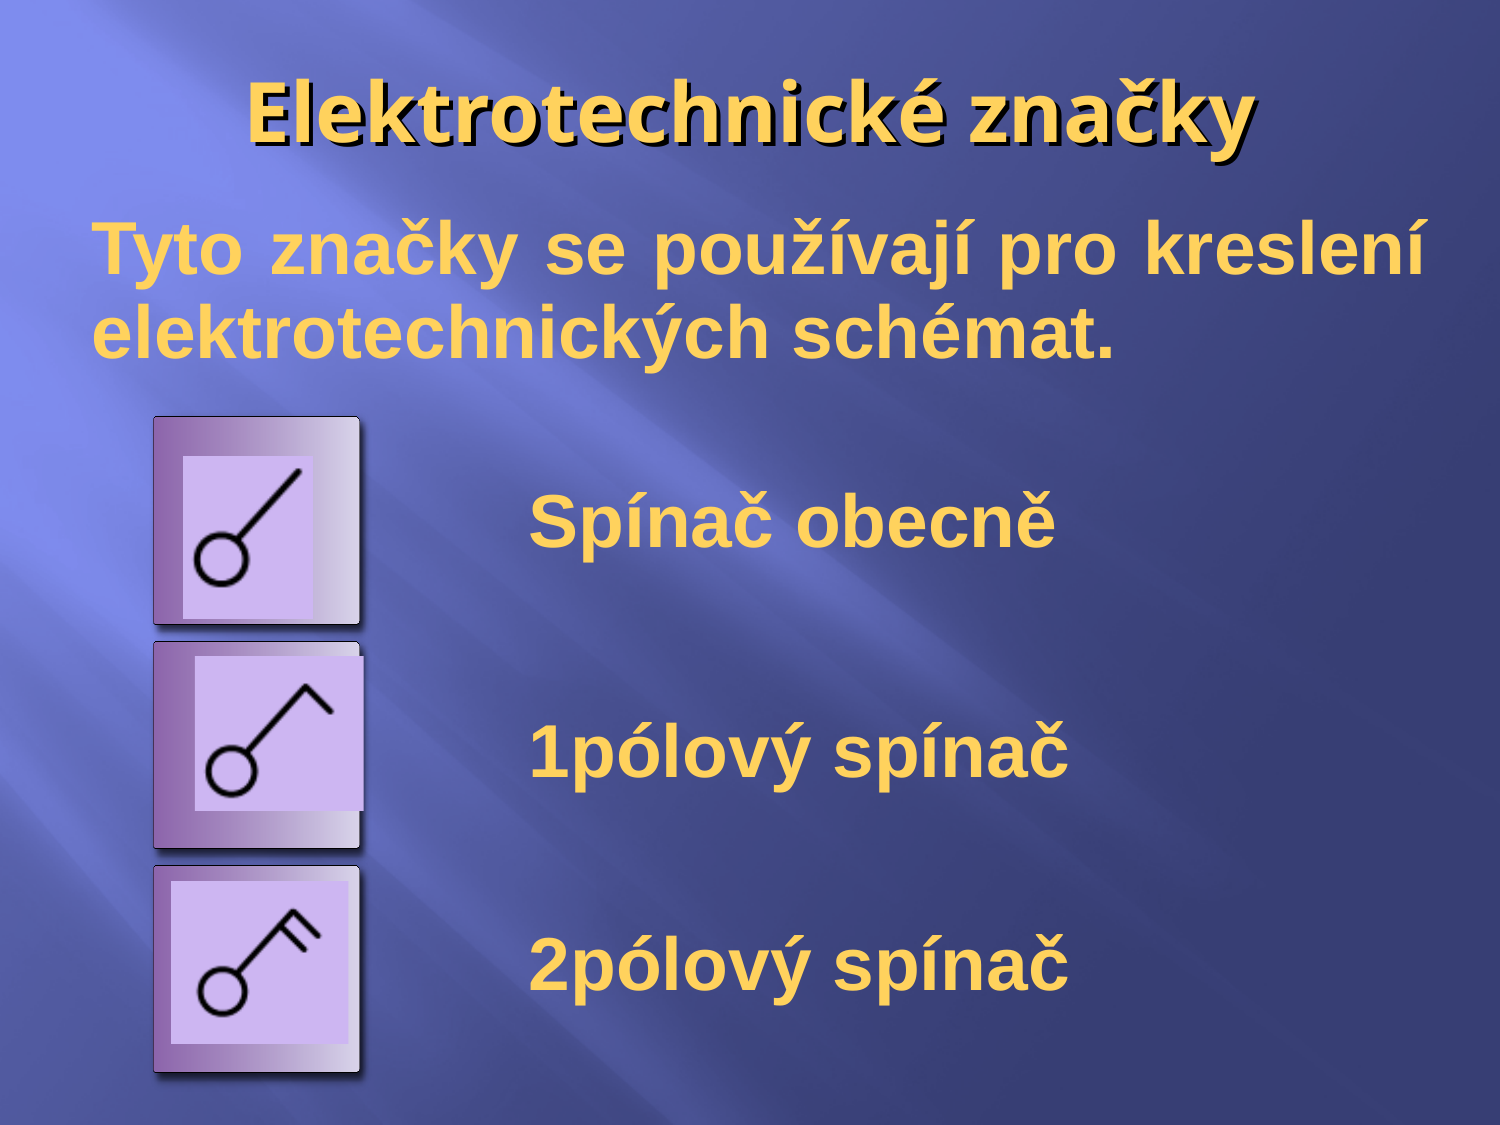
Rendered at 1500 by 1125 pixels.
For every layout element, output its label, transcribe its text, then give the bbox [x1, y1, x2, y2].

text_box 2pólový spínač [513, 881, 1459, 1047]
title Elektrotechnické značky [75, 45, 1426, 173]
text_box Spínač obecně [513, 467, 1282, 575]
text_box Tyto značky se používají pro kreslení elektrotechnických schémat. [76, 184, 1447, 398]
text_box 1pólový spínač [513, 668, 1329, 835]
picture [147, 408, 373, 1095]
